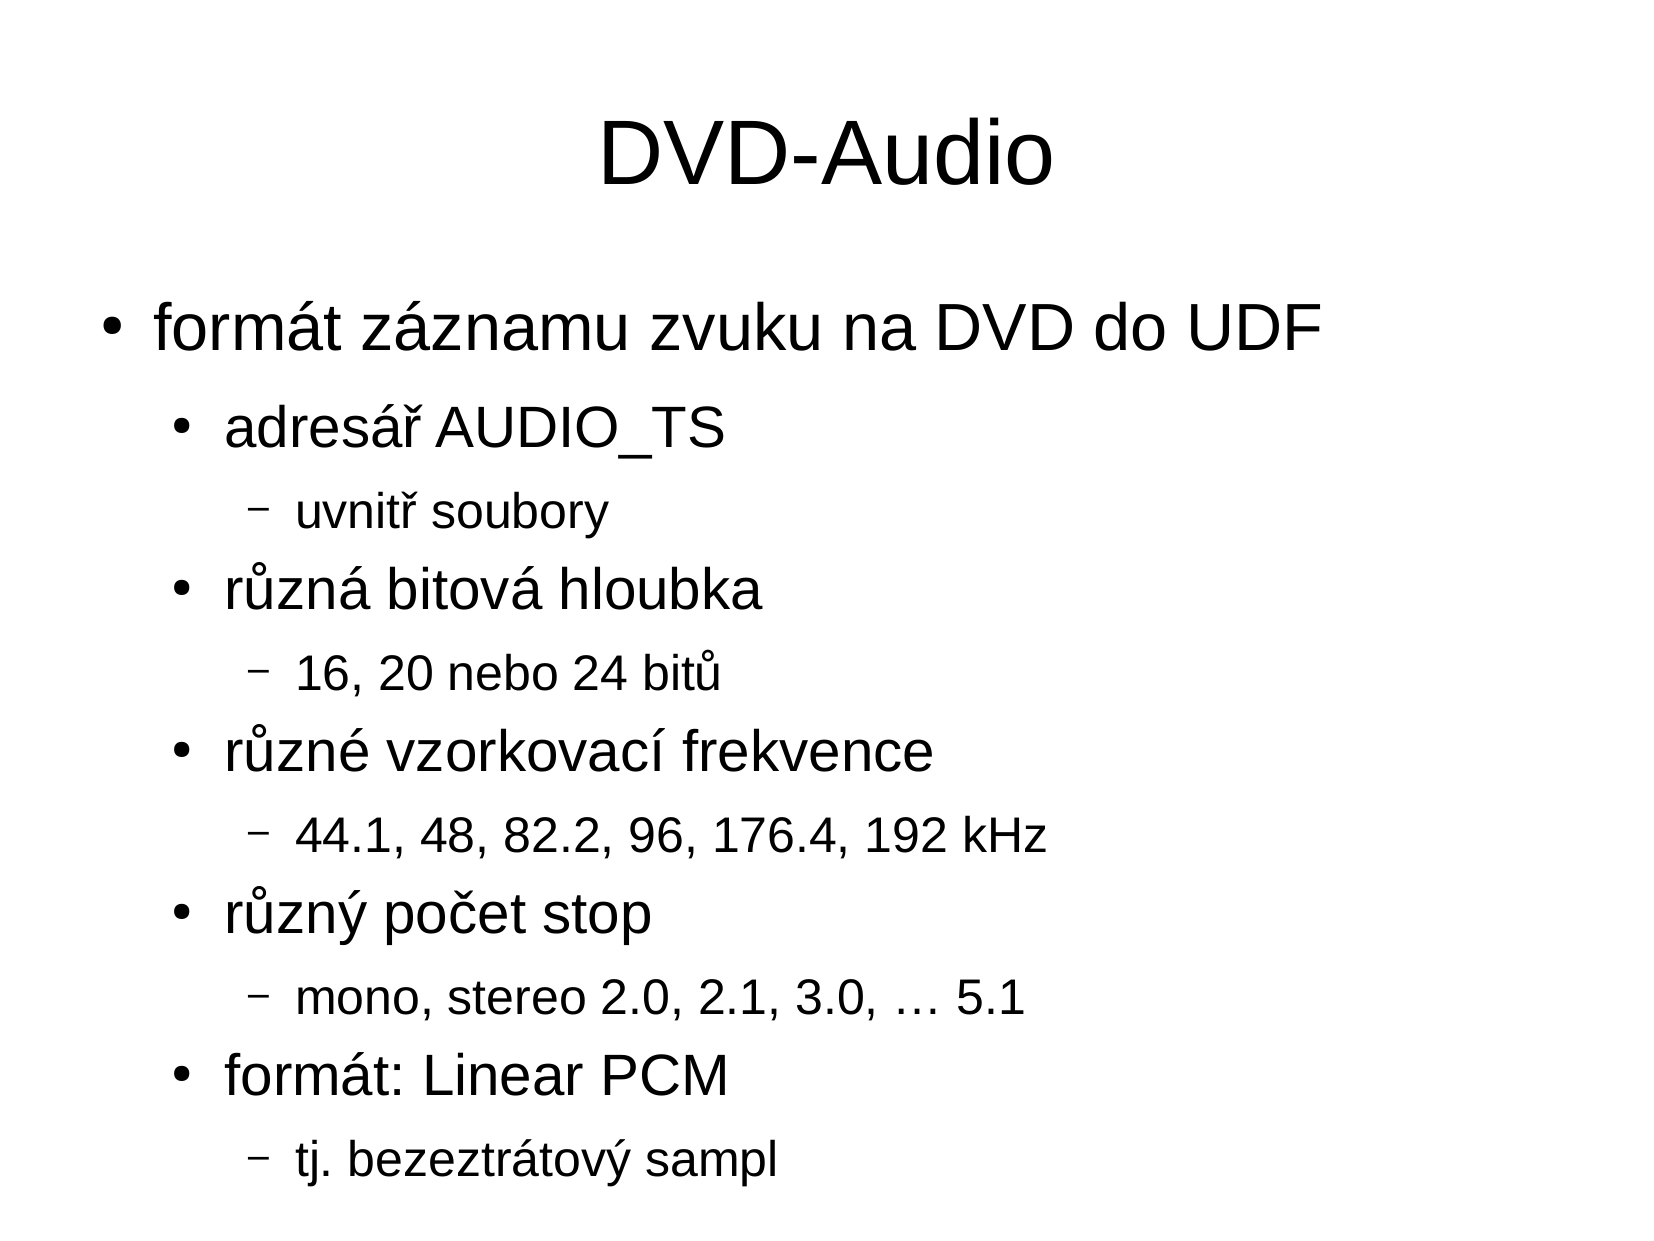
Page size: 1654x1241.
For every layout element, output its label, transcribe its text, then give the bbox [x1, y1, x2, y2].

list formát záznamu zvuku na DVD do UDF adresář AUDIO_TS uvnitř soubory různá bitová hloubka 16, 20 nebo 24 bitů různé vzorkovací frekvence 44.1, 48, 82.2, 96, 176.4, 192 kHz různý počet stop mono, stereo 2.0, 2.1, 3.0, … 5.1 formát: Linear PCM tj. bezeztrátový sampl [82, 290, 1571, 1188]
title DVD-Audio [82, 56, 1571, 250]
